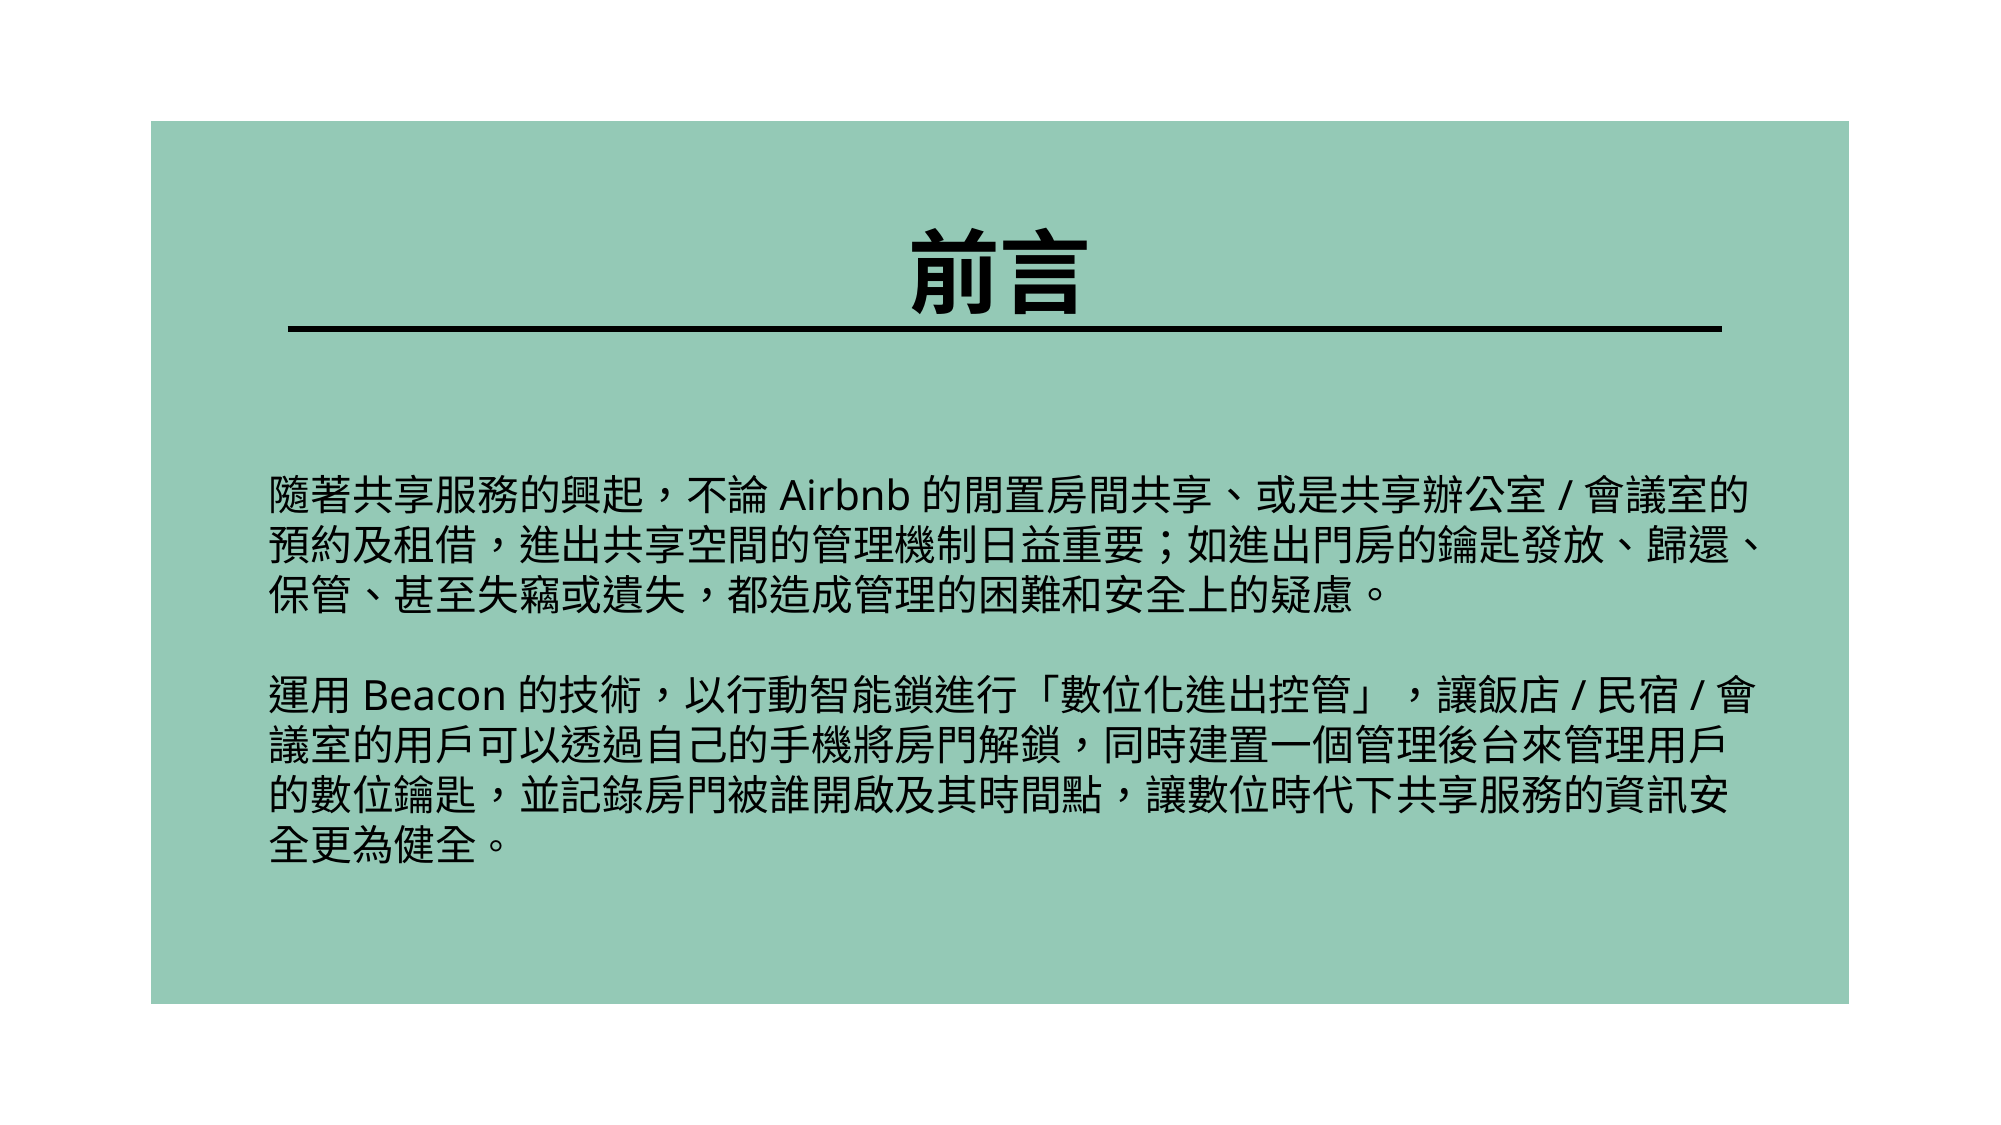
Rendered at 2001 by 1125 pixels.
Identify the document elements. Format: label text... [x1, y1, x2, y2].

text_box 隨著共享服務的興起，不論Airbnb的閒置房間共享、或是共享辦公室/會議室的預約及租借，進出共享空間的管理機制日益重要；如進出門房的鑰匙發放、歸還、保管、甚至失竊或遺失，都造成管理的困難和安全上的疑慮。 運用Beacon的技術，以行動智能鎖進行「數位化進出控管」，讓飯店/民宿/會議室的用戶可以透過自己的手機將房門解鎖，同時建置一個管理後台來管理用戶的數位鑰匙，並記錄房門被誰開啟及其時間點，讓數位時代下共享服務的資訊安全更為健全。 [253, 461, 1780, 881]
text_box [151, 121, 1849, 1004]
text_box 前言 [833, 207, 1167, 326]
